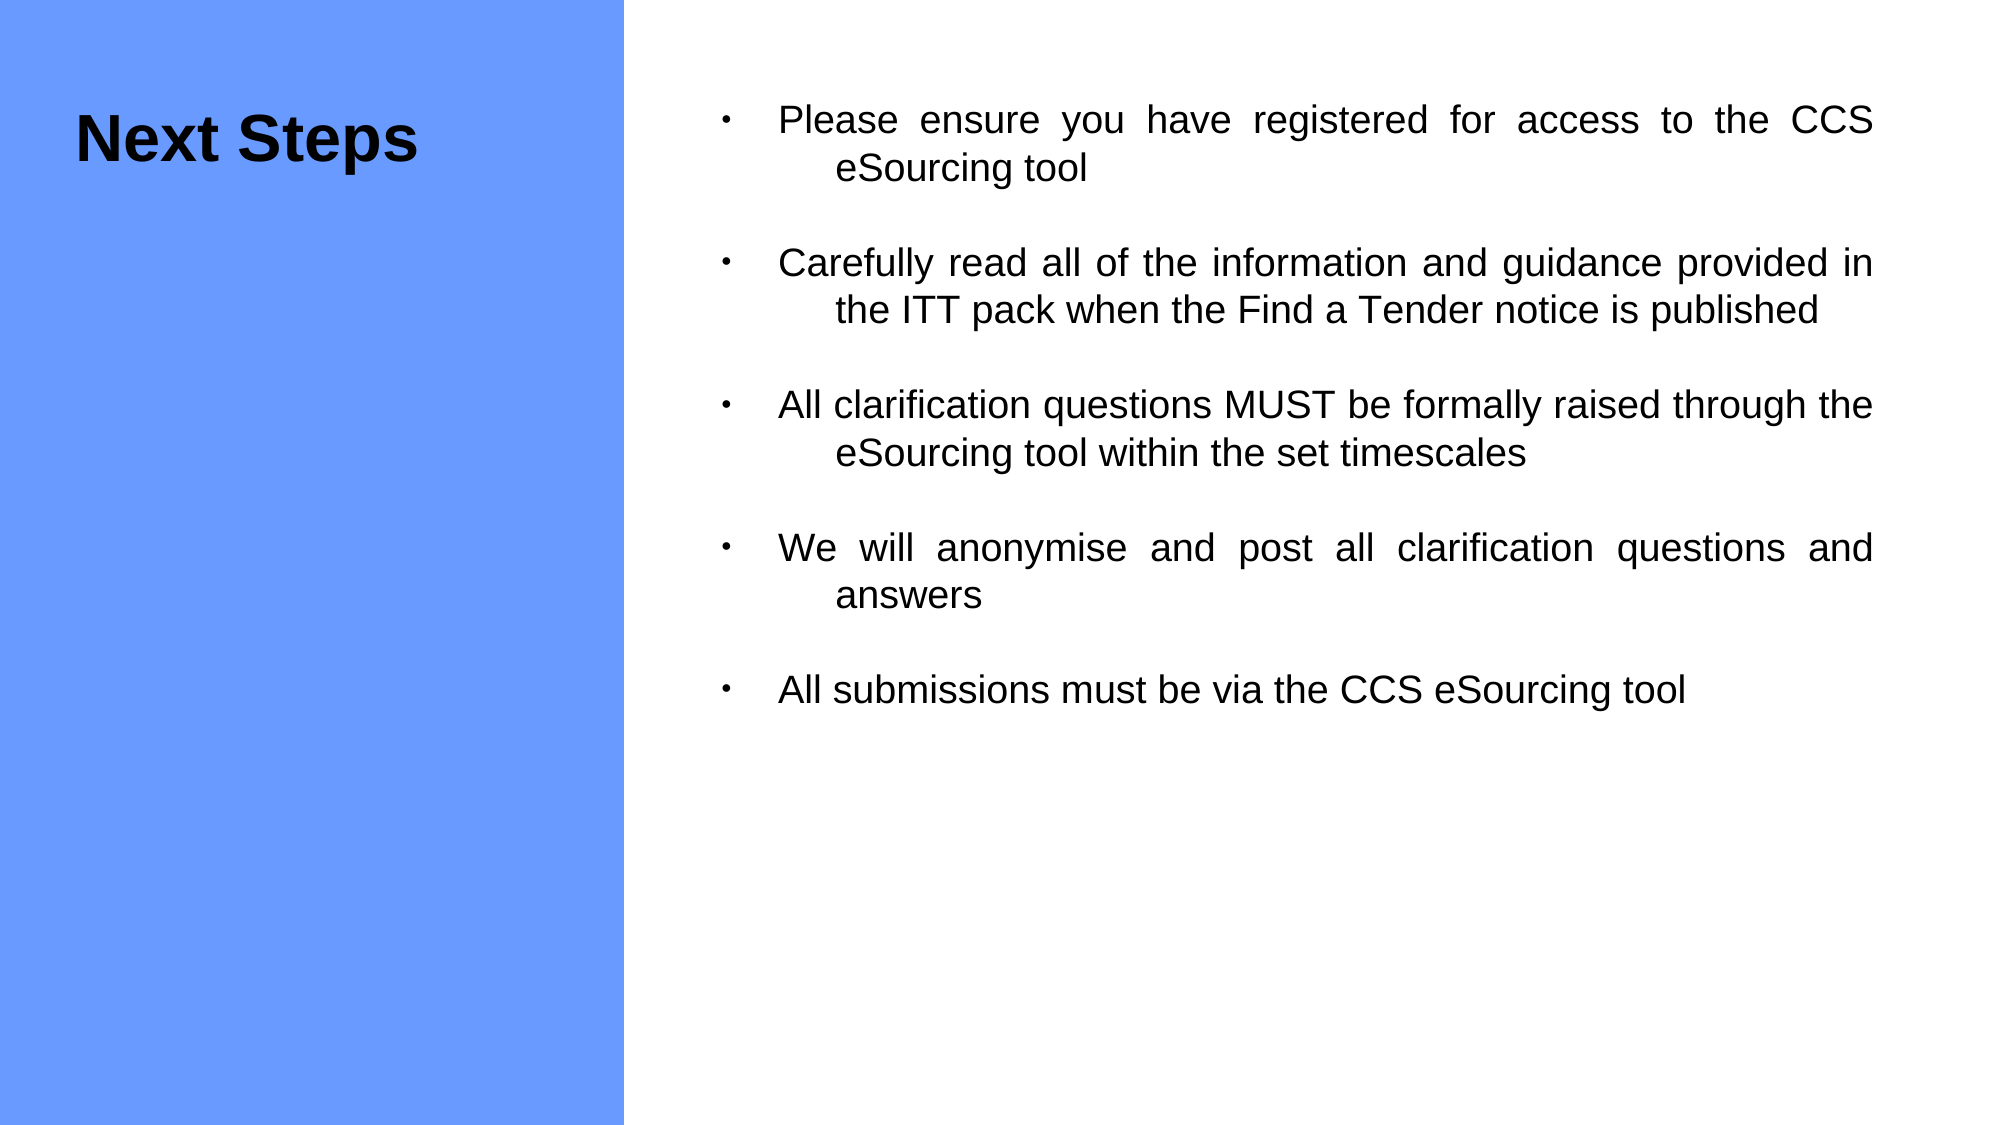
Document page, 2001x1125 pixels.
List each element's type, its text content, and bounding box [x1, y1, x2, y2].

title Next Steps [75, 94, 577, 346]
title Please ensure you have registered for access to the CCS eSourcing tool Carefully read all of the information and guidance provided in the ITT pack when the Find a Tender notice is published All clarification questions MUST be formally raised through the eSourcing tool within the set timescales We will anonymise and post all clarification questions and answers All submissions must be via the CCS eSourcing tool [685, 94, 1876, 890]
